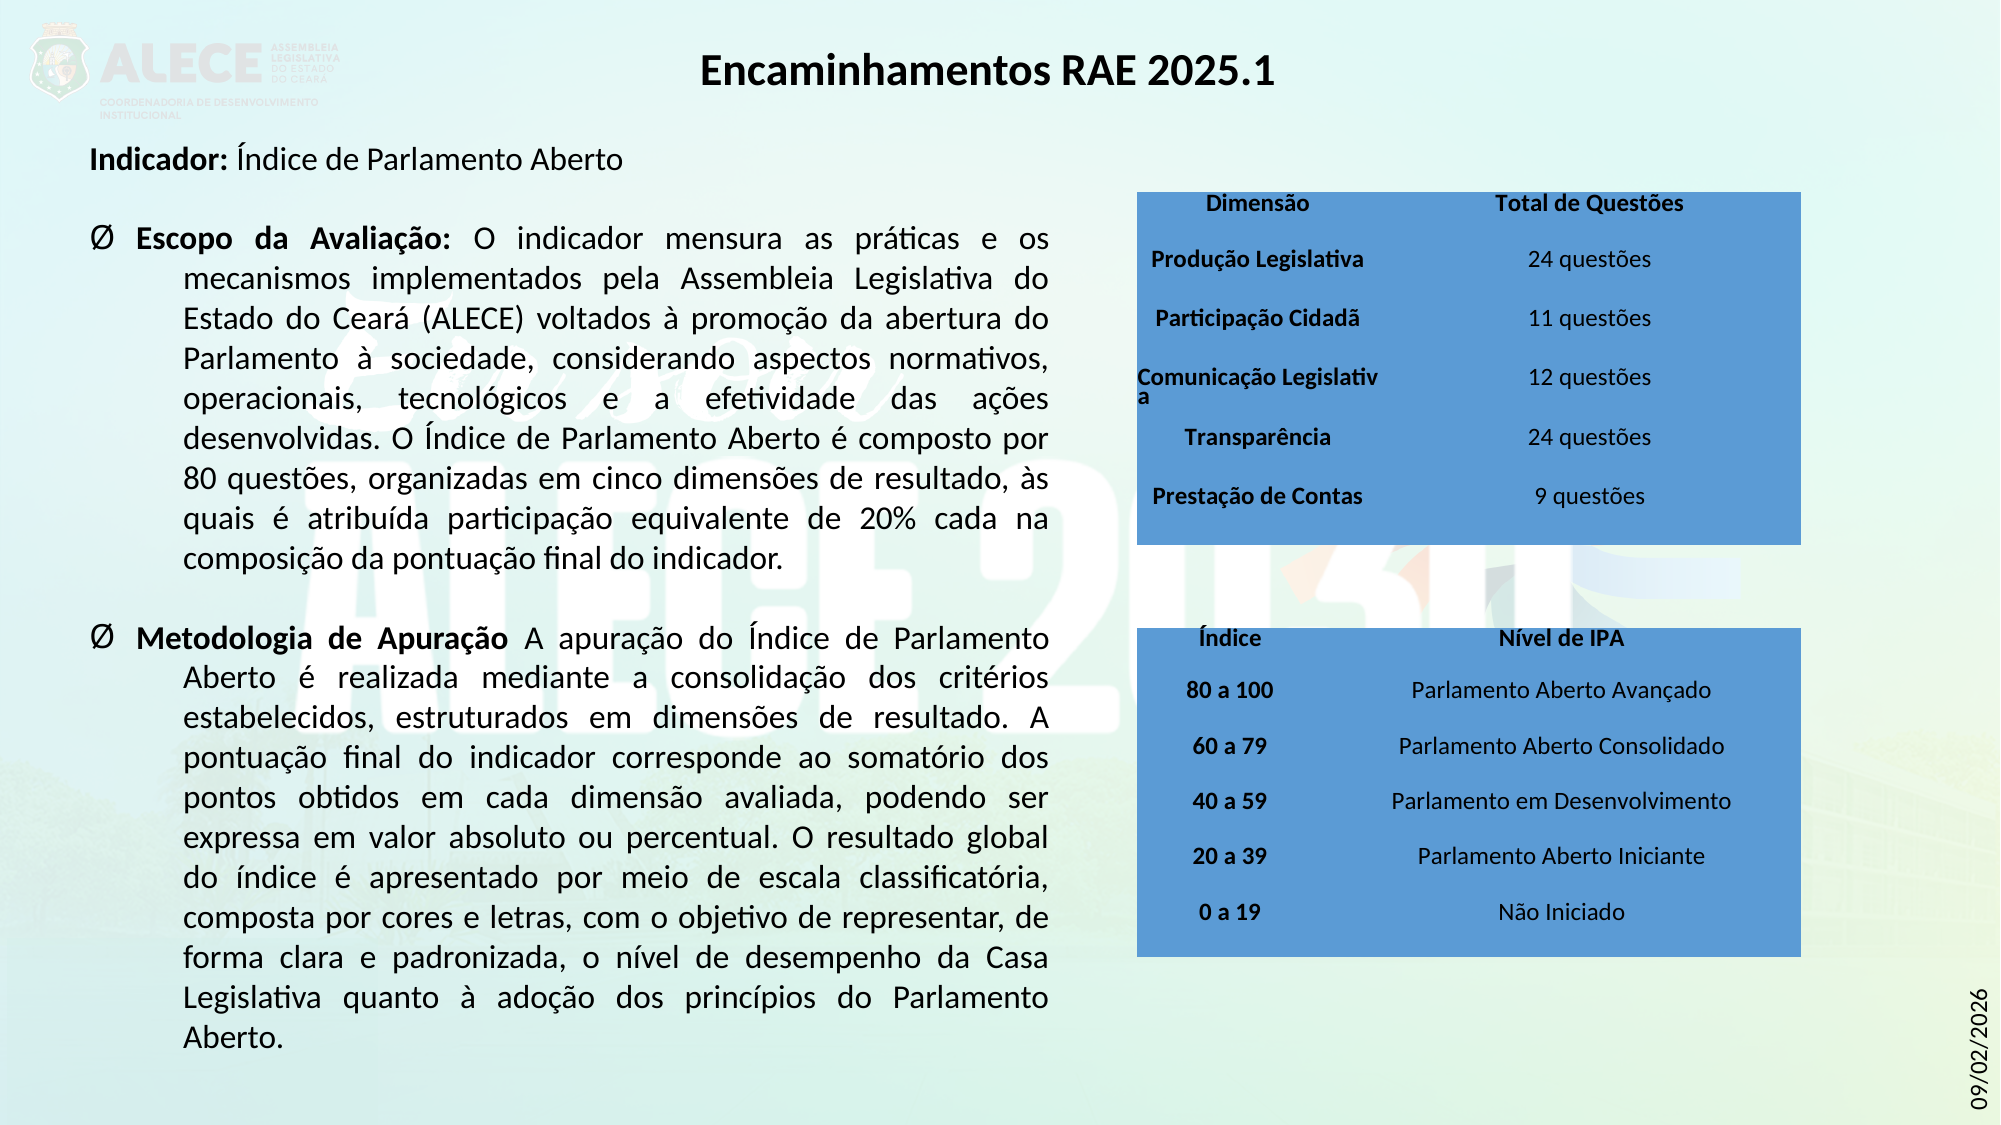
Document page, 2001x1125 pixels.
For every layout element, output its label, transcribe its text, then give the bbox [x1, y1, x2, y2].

text_box 09/02/2026 [1954, 972, 2000, 1125]
table_cell Não Iniciado [1323, 901, 1801, 957]
table_cell Participação Cidadã [1137, 308, 1379, 367]
table_cell Parlamento Aberto Iniciante [1323, 846, 1801, 901]
table_cell 60 a 79 [1137, 735, 1323, 791]
table_cell 9 questões [1379, 486, 1801, 545]
table_cell Transparência [1137, 426, 1379, 486]
table_cell Comunicação Legislativa [1137, 367, 1379, 426]
table_header Nível de IPA [1323, 628, 1801, 680]
table_header Dimensão [1137, 192, 1379, 249]
table_cell Parlamento Aberto Avançado [1323, 680, 1801, 735]
table_cell 12 questões [1379, 367, 1801, 426]
table_cell 20 a 39 [1137, 846, 1323, 901]
table_cell Parlamento em Desenvolvimento [1323, 791, 1801, 846]
table_cell 24 questões [1379, 426, 1801, 486]
table_cell Prestação de Contas [1137, 486, 1379, 545]
table_cell 80 a 100 [1137, 680, 1323, 735]
table_cell Produção Legislativa [1137, 249, 1379, 308]
table_cell Parlamento Aberto Consolidado [1323, 735, 1801, 791]
table_cell 11 questões [1379, 308, 1801, 367]
table_header Total de Questões [1379, 192, 1801, 249]
table_cell 0 a 19 [1137, 901, 1323, 957]
table_cell 24 questões [1379, 249, 1801, 308]
table_cell 40 a 59 [1137, 791, 1323, 846]
text_box Indicador: Índice de Parlamento Aberto Escopo da Avaliação: O indicador mensura as práticas e os mecanismos implementados pela Assembleia Legislativa do Estado do Ceará (ALECE) voltados à promoção da abertura do Parlamento à sociedade, considerando aspectos normativos, operacionais, tecnológicos e a efetividade das ações desenvolvidas. O Índice de Parlamento Aberto é composto por 80 questões, organizadas em cinco dimensões de resultado, às quais é atribuída participação equivalente de 20% cada na composição da pontuação final do indicador. Metodologia de Apuração A apuração do Índice de Parlamento Aberto é realizada mediante a consolidação dos critérios estabelecidos, estruturados em dimensões de resultado. A pontuação final do indicador corresponde ao somatório dos pontos obtidos em cada dimensão avaliada, podendo ser expressa em valor absoluto ou percentual. O resultado global do índice é apresentado por meio de escala classificatória, composta por cores e letras, com o objetivo de representar, de forma clara e padronizada, o nível de desempenho da Casa Legislativa quanto à adoção dos princípios do Parlamento Aberto. [74, 129, 1066, 1033]
title Encaminhamentos RAE 2025.1 [671, 37, 1305, 104]
table_header Índice [1137, 628, 1323, 680]
